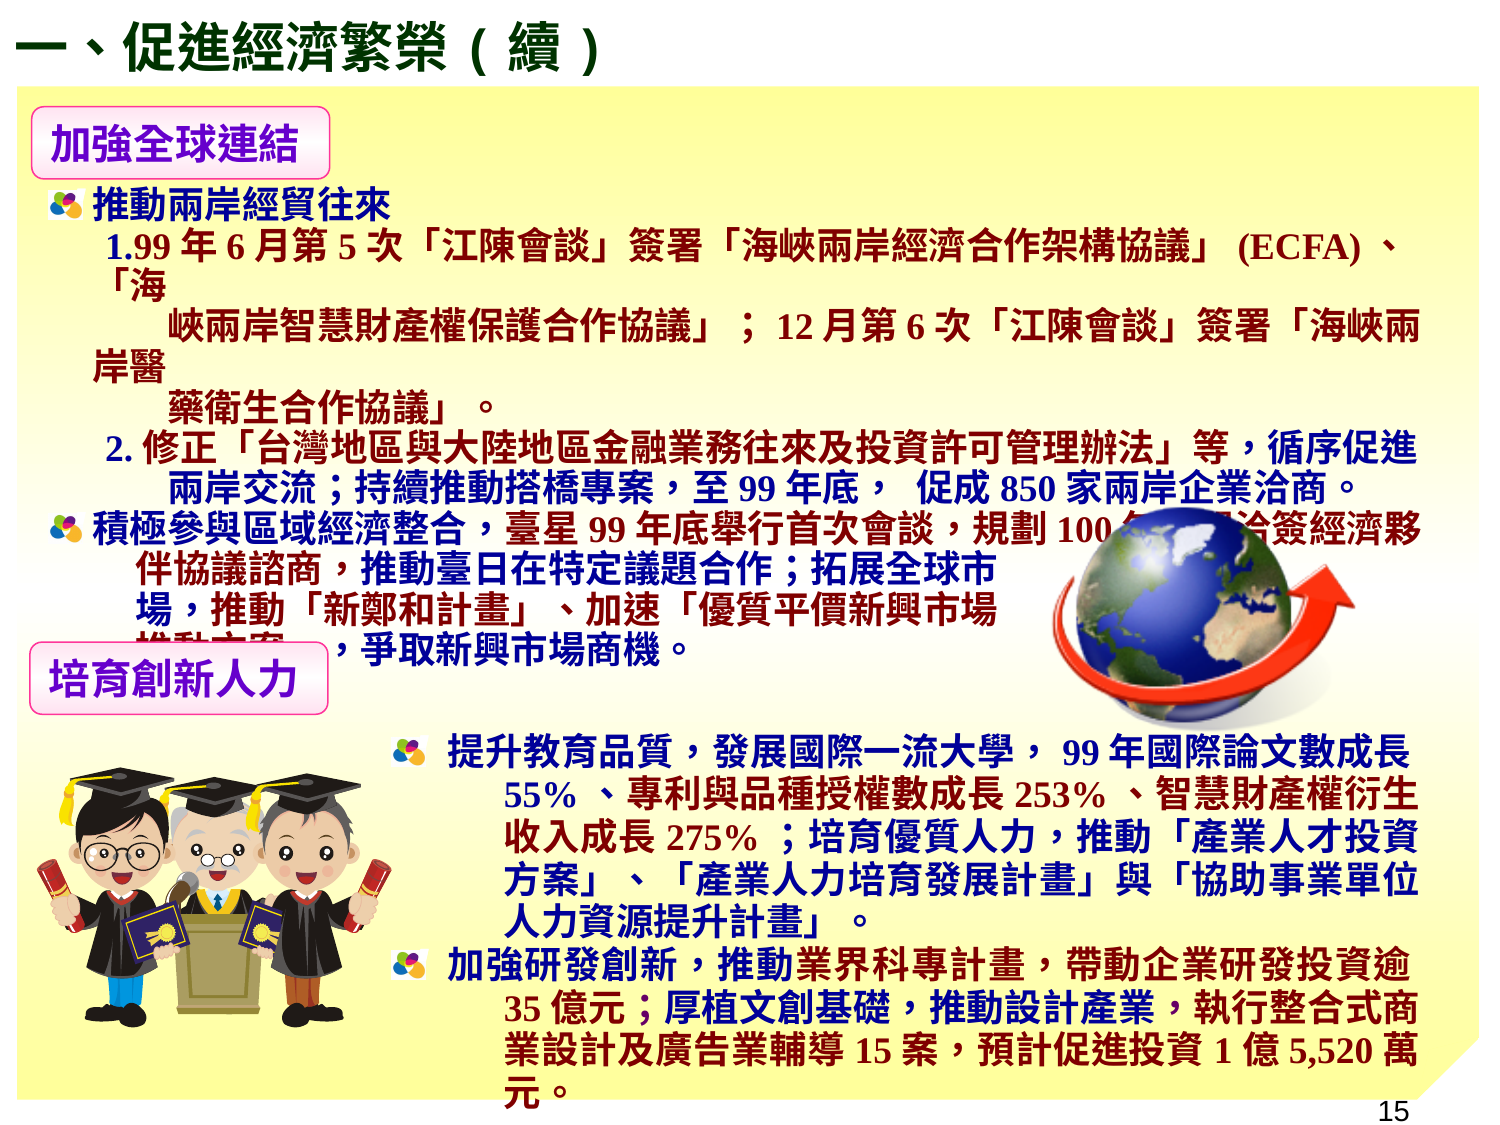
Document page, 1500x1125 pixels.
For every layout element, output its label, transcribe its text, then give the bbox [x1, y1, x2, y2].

text_box 推動兩岸經貿往來 1.99年6月第5次「江陳會談」簽署「海峽兩岸經濟合作架構協議」(ECFA)、「海 峽兩岸智慧財產權保護合作協議」；12月第6次「江陳會談」簽署「海峽兩岸醫 藥衛生合作協議」。 2.修正「台灣地區與大陸地區金融業務往來及投資許可管理辦法」等，循序促進 兩岸交流；持續推動搭橋專案，至99年底， 促成850家兩岸企業洽商。 積極參與區域經濟整合，臺星99年底舉行首次會談，規劃100年展開洽簽經濟夥伴協議諮商，推動臺日在特定議題合作；拓展全球市 場，推動「新鄭和計畫」、加速「優質平價新興市場 推動方案」，爭取新興市場商機。 [33, 179, 1447, 621]
text_box [16, 86, 1480, 1100]
picture [1033, 447, 1373, 723]
picture [36, 767, 376, 1028]
text_box [1362, 1084, 1500, 1125]
text_box 一、促進經濟繁榮(續) [14, 12, 656, 99]
text_box 提升教育品質，發展國際一流大學，99年國際論文數成長55%、專利與品種授權數成長253%、智慧財產權衍生收入成長275%；培育優質人力，推動「產業人才投資方案」、「產業人力培育發展計畫」與「協助事業單位人力資源提升計畫」。 加強研發創新，推動業界科專計畫，帶動企業研發投資逾35億元；厚植文創基礎，推動設計產業，執行整合式商業設計及廣告業輔導15案，預計促進投資1億5,520萬元。 [376, 723, 1435, 1118]
text_box 培育創新人力 [29, 642, 328, 715]
text_box 加強全球連結 [31, 106, 330, 179]
